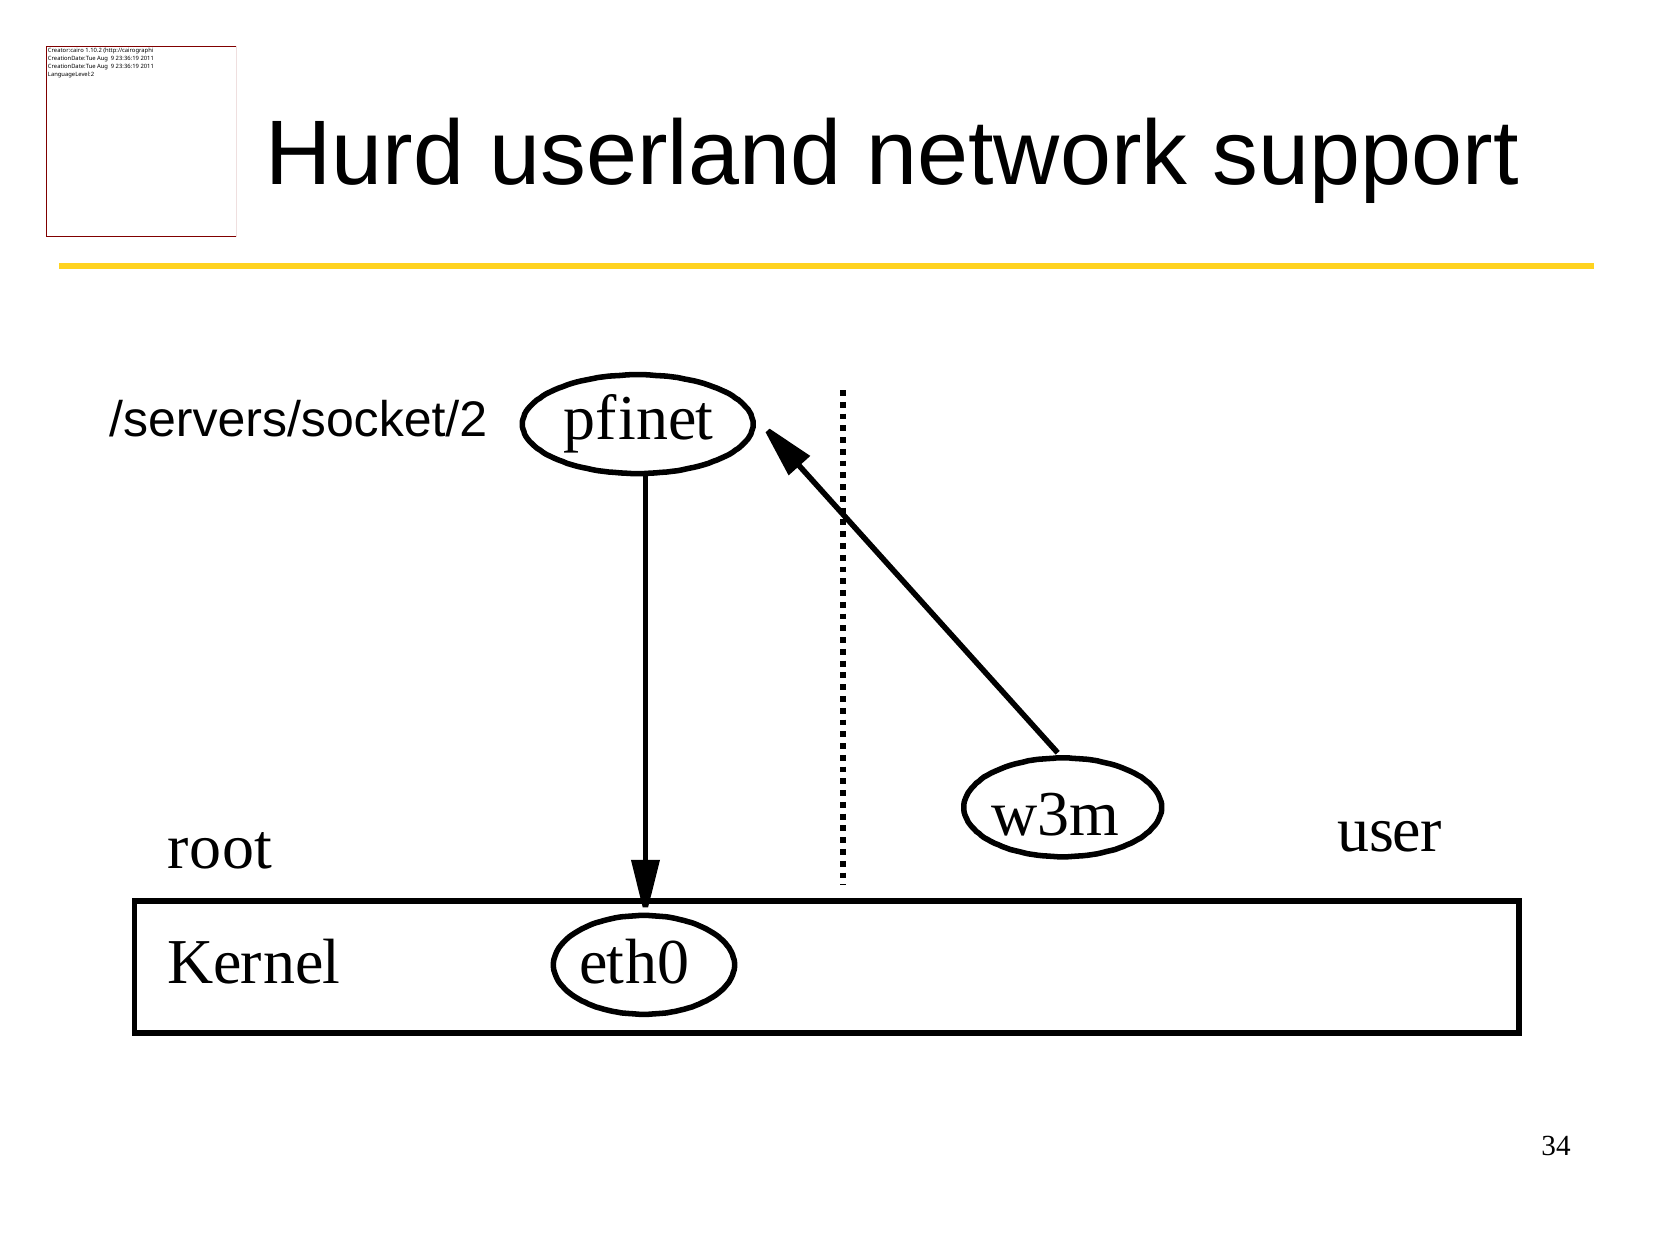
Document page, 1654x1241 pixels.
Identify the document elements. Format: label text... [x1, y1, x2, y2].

text_box /servers/socket/2 [94, 383, 503, 455]
picture [112, 354, 1542, 1055]
title Hurd userland network support [265, 49, 1571, 257]
